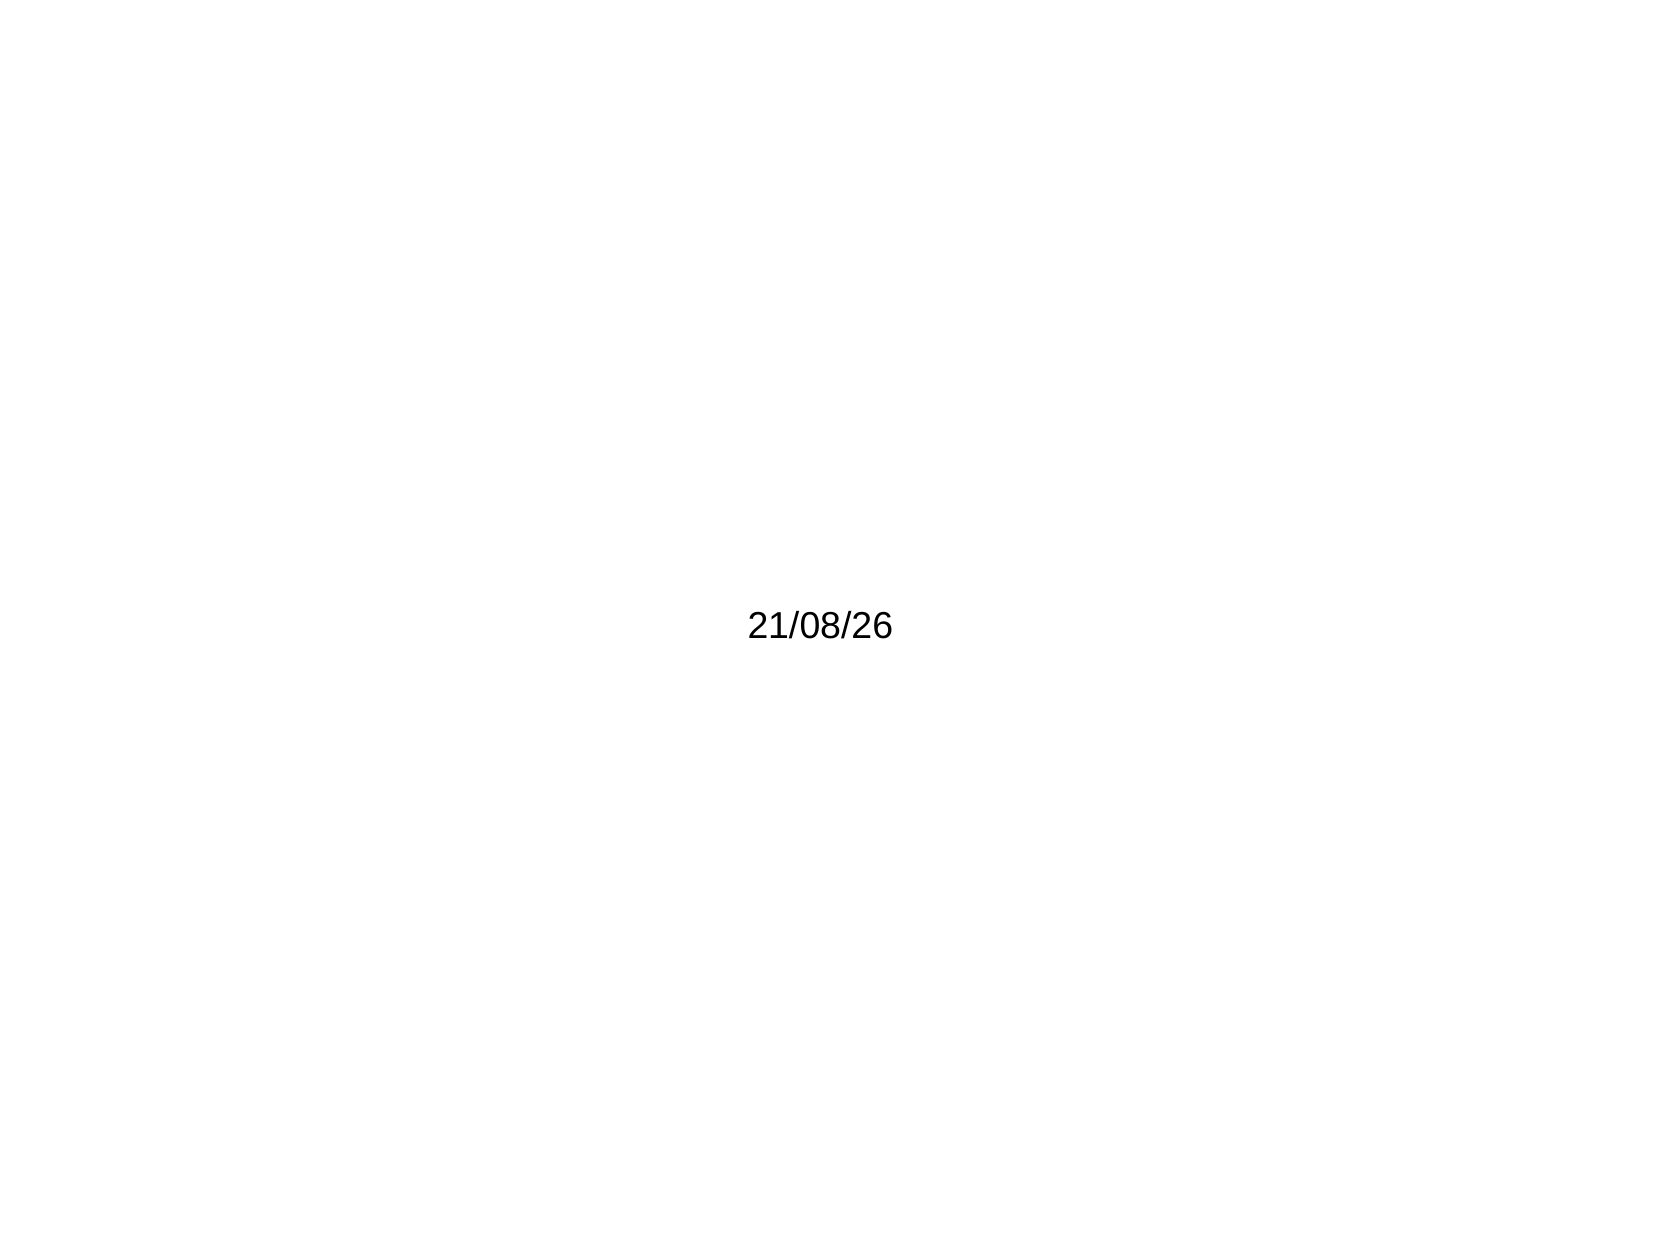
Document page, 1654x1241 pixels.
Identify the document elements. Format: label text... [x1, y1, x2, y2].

text_box 26/01/16 [732, 597, 941, 668]
